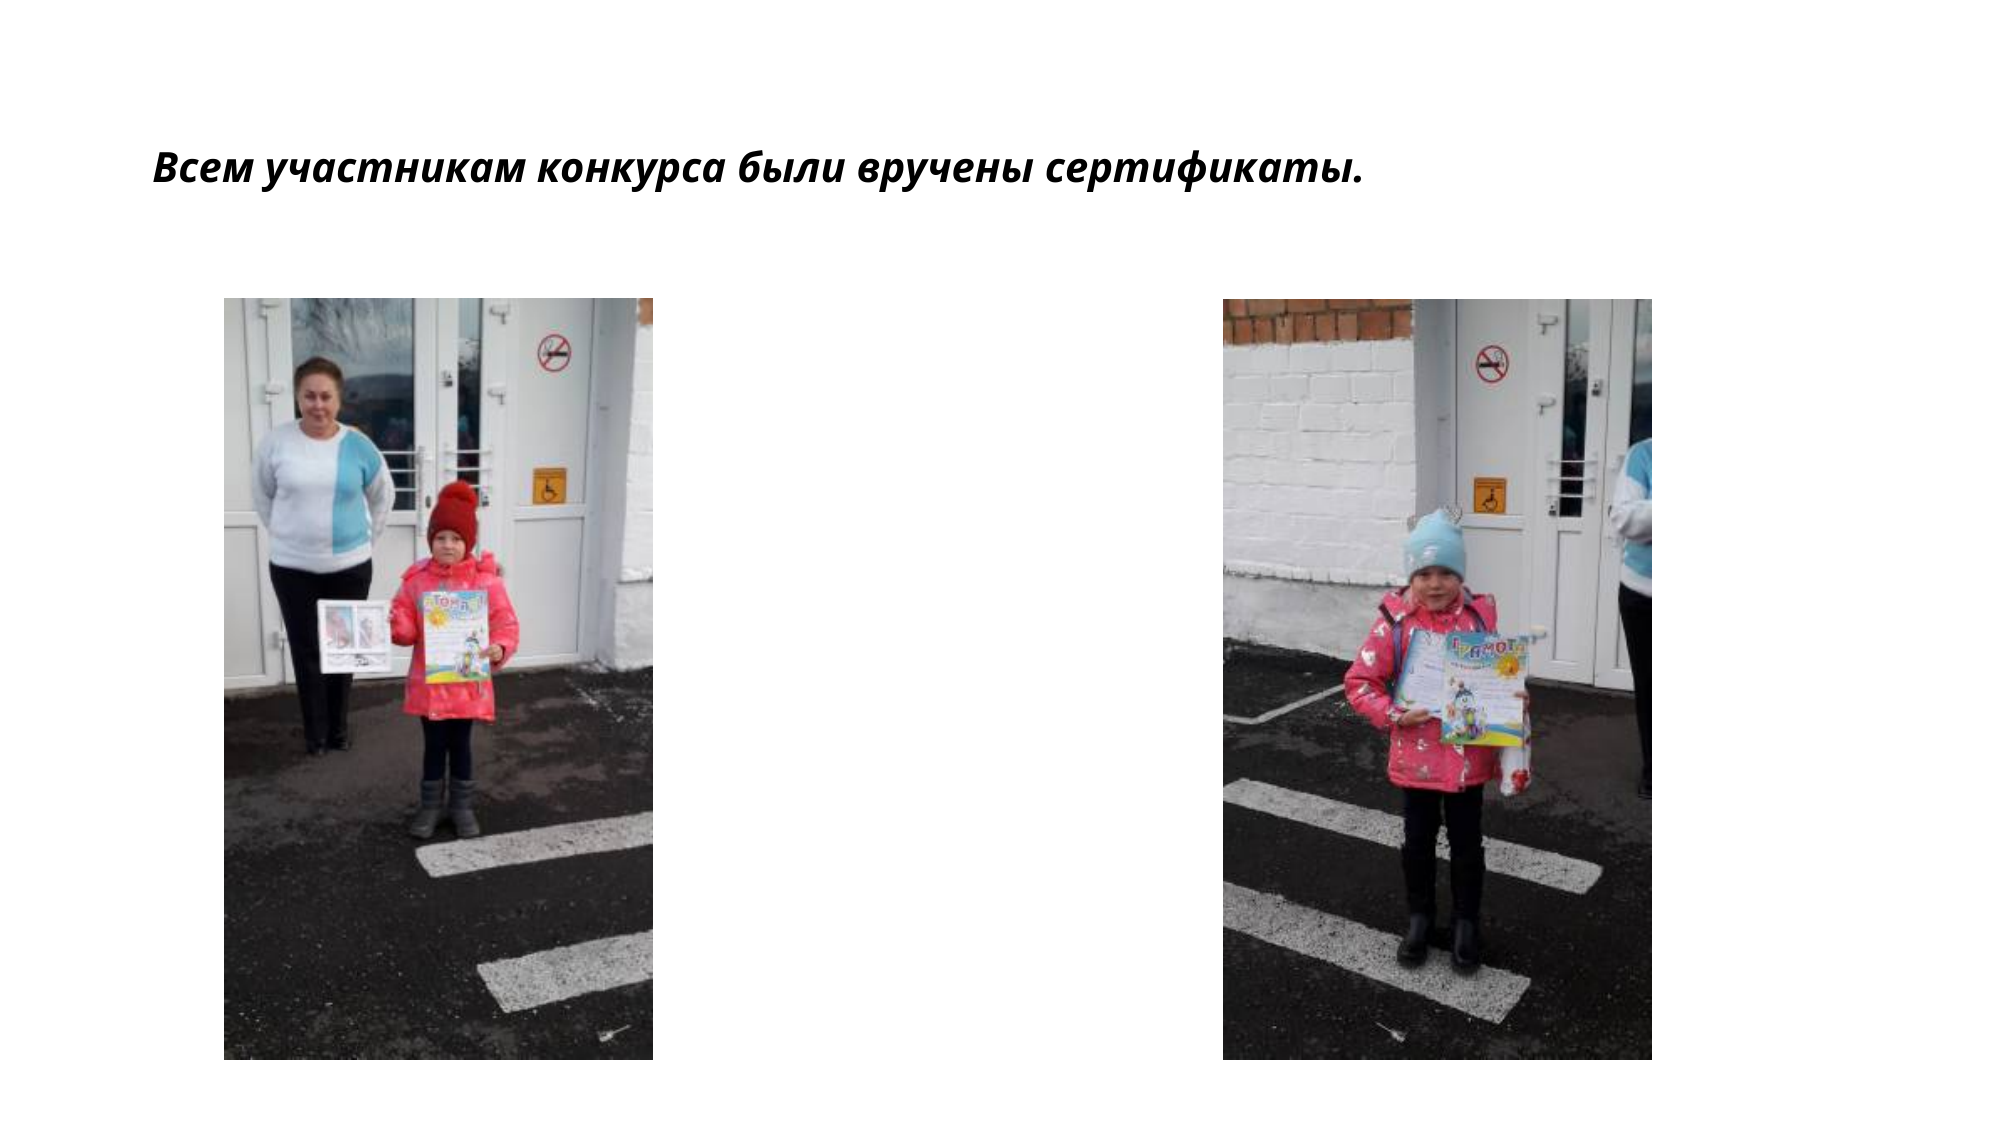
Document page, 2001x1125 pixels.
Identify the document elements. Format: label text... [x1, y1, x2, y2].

picture [1223, 299, 1652, 1060]
picture [224, 298, 653, 1060]
title Всем участникам конкурса были вручены сертификаты. [137, 59, 1863, 278]
